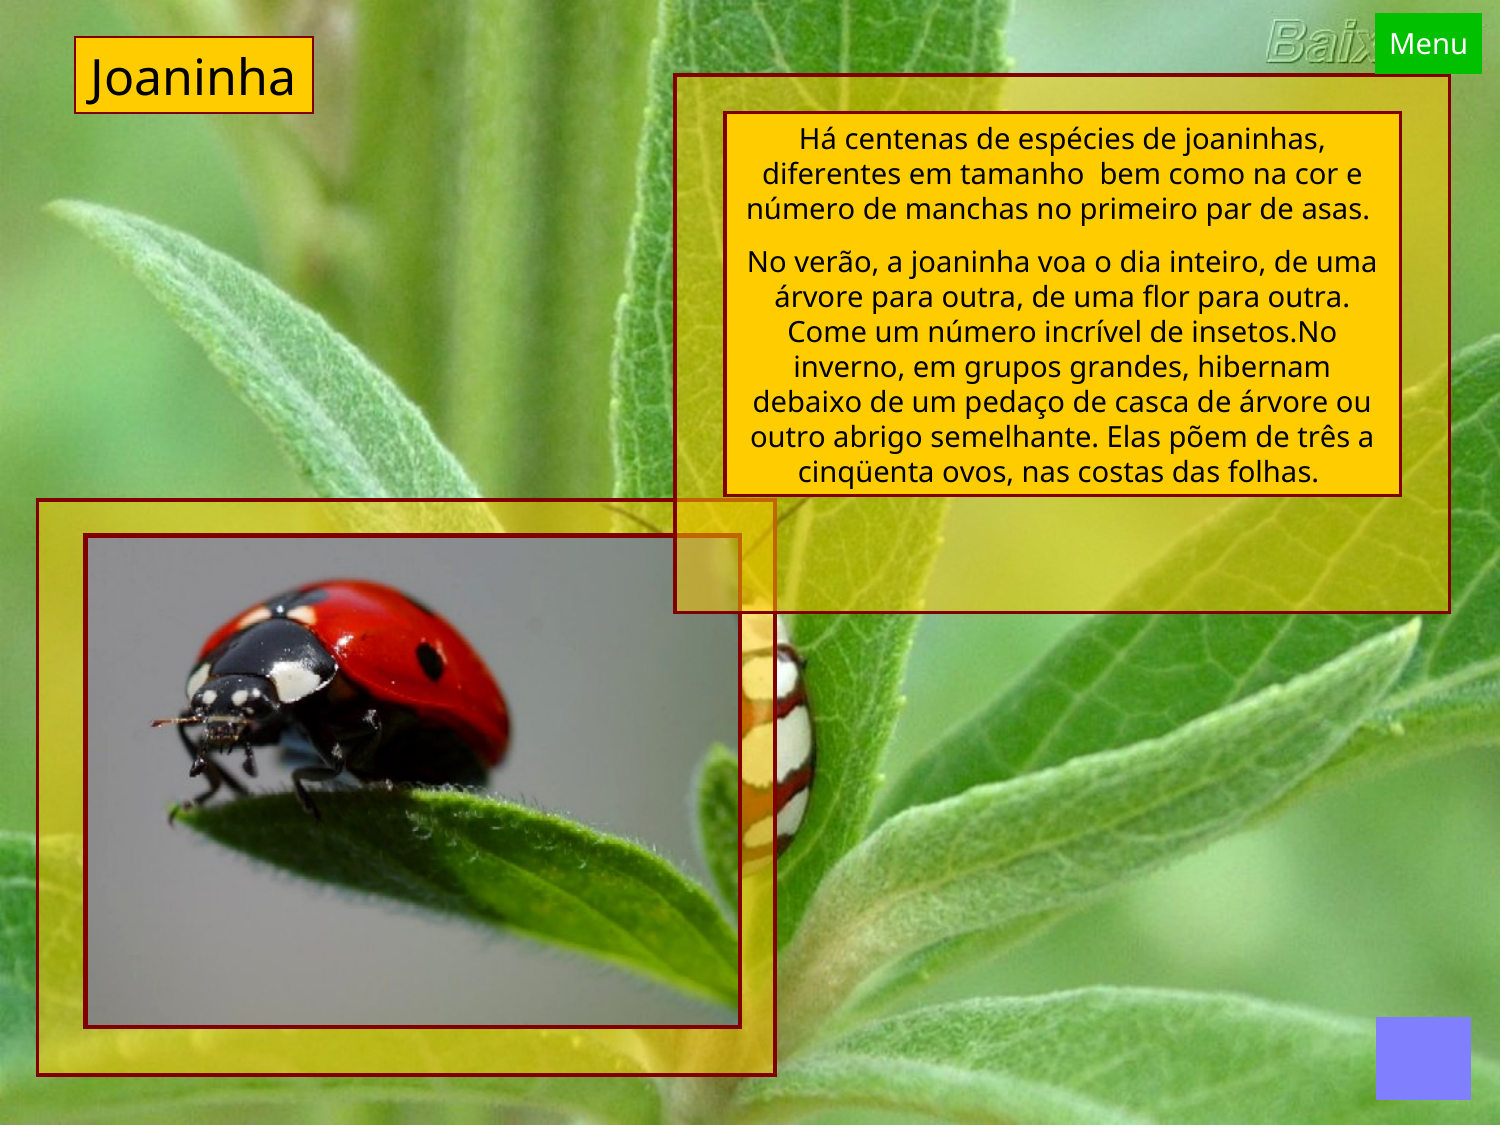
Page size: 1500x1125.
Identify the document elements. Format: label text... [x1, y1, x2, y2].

text_box Joaninha [75, 37, 313, 113]
text_box Há centenas de espécies de joaninhas, diferentes em tamanho bem como na cor e número de manchas no primeiro par de asas. No verão, a joaninha voa o dia inteiro, de uma árvore para outra, de uma flor para outra. Come um número incrível de insetos.No inverno, em grupos grandes, hibernam debaixo de um pedaço de casca de árvore ou outro abrigo semelhante. Elas põem de três a cinqüenta ovos, nas costas das folhas. [725, 112, 1401, 496]
text_box [37, 75, 1450, 1075]
picture [0, 0, 1500, 1125]
